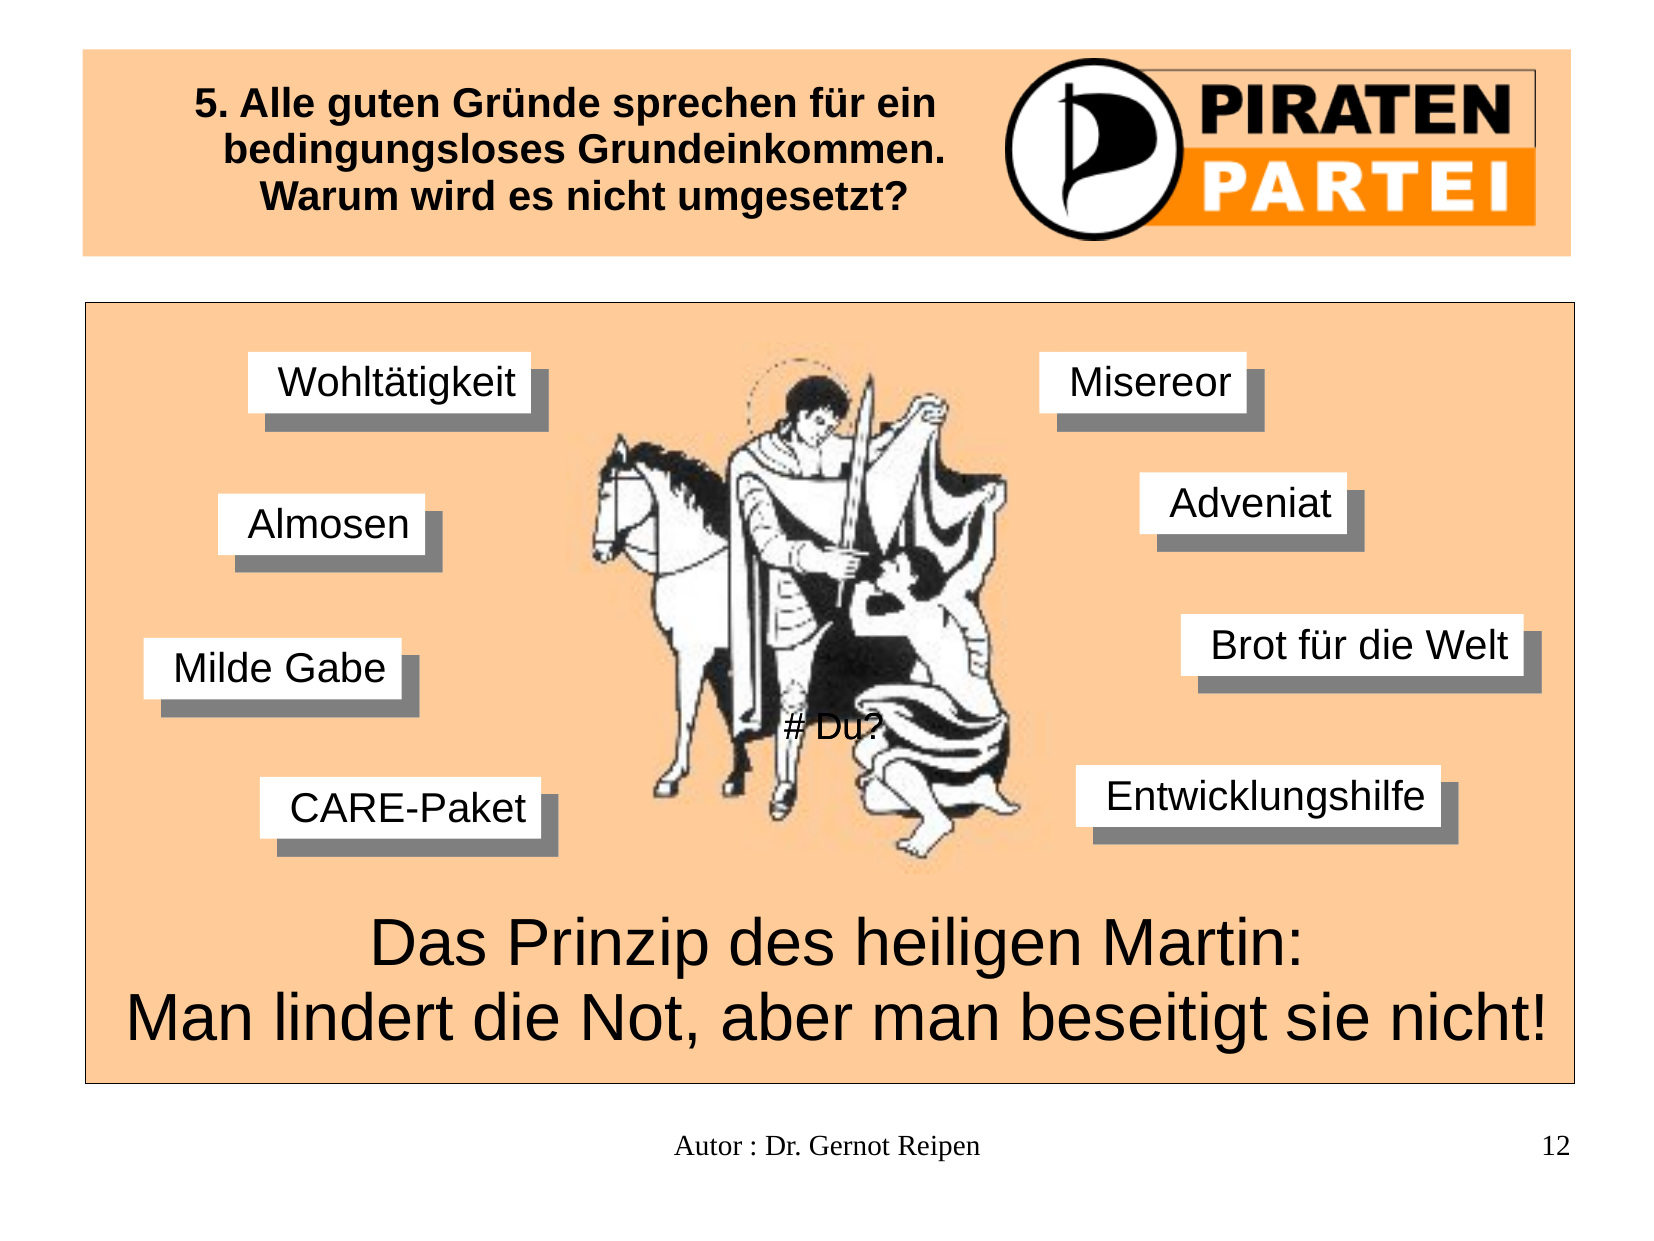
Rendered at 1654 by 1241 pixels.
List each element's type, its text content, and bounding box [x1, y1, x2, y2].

text_box Milde Gabe [143, 637, 402, 700]
text_box Adveniat [1139, 472, 1347, 535]
text_box Misereor [1039, 351, 1247, 414]
text_box Almosen [218, 493, 426, 556]
text_box [85, 302, 1575, 897]
text_box Das Prinzip des heiligen Martin: Man lindert die Not, aber man beseitigt sie nicht! [35, 897, 1603, 1127]
text_box 5. Alle guten Gründe sprechen für ein bedingungsloses Grundeinkommen. Warum wird es nicht umgesetzt? [112, 52, 982, 247]
text_box Brot für die Welt [1180, 614, 1524, 676]
text_box Entwicklungshilfe [1075, 765, 1441, 827]
title [82, 49, 1571, 257]
text_box CARE-Paket [259, 776, 542, 839]
picture [566, 342, 1063, 875]
text_box # Du? [769, 697, 899, 755]
text_box Wohltätigkeit [248, 351, 531, 414]
picture [1005, 58, 1536, 241]
